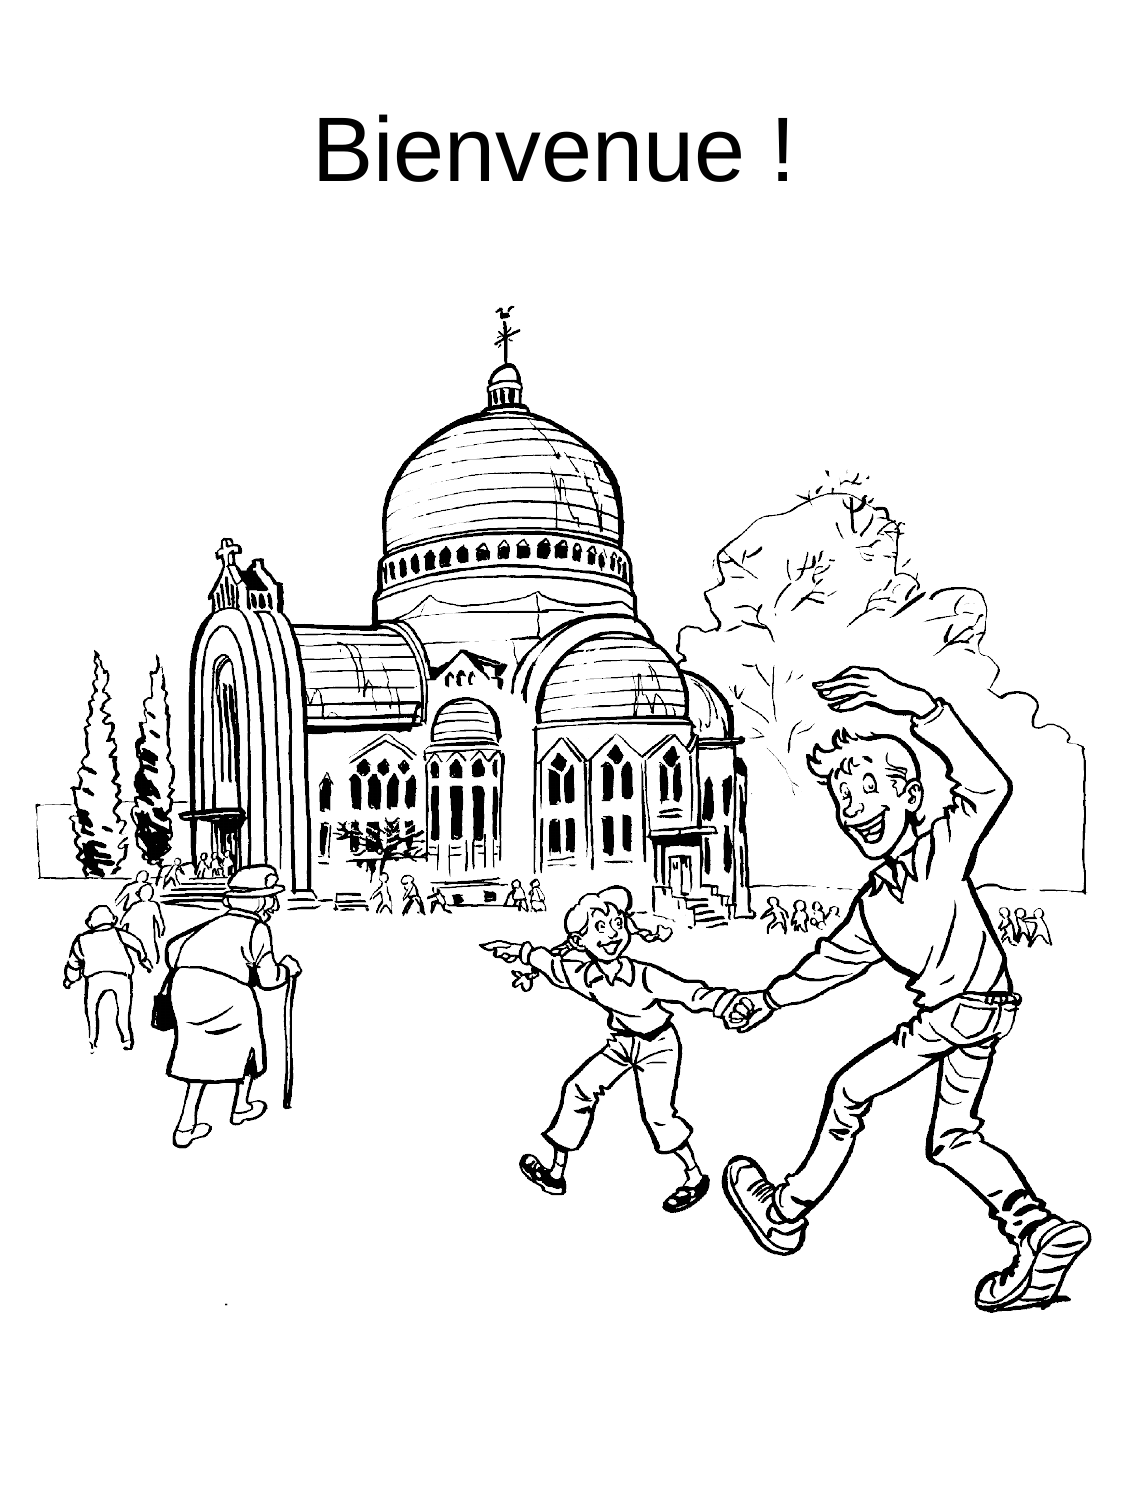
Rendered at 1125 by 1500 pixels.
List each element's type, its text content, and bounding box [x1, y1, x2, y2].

picture [26, 249, 1099, 1320]
text_box Bienvenue ! [59, 82, 1051, 200]
